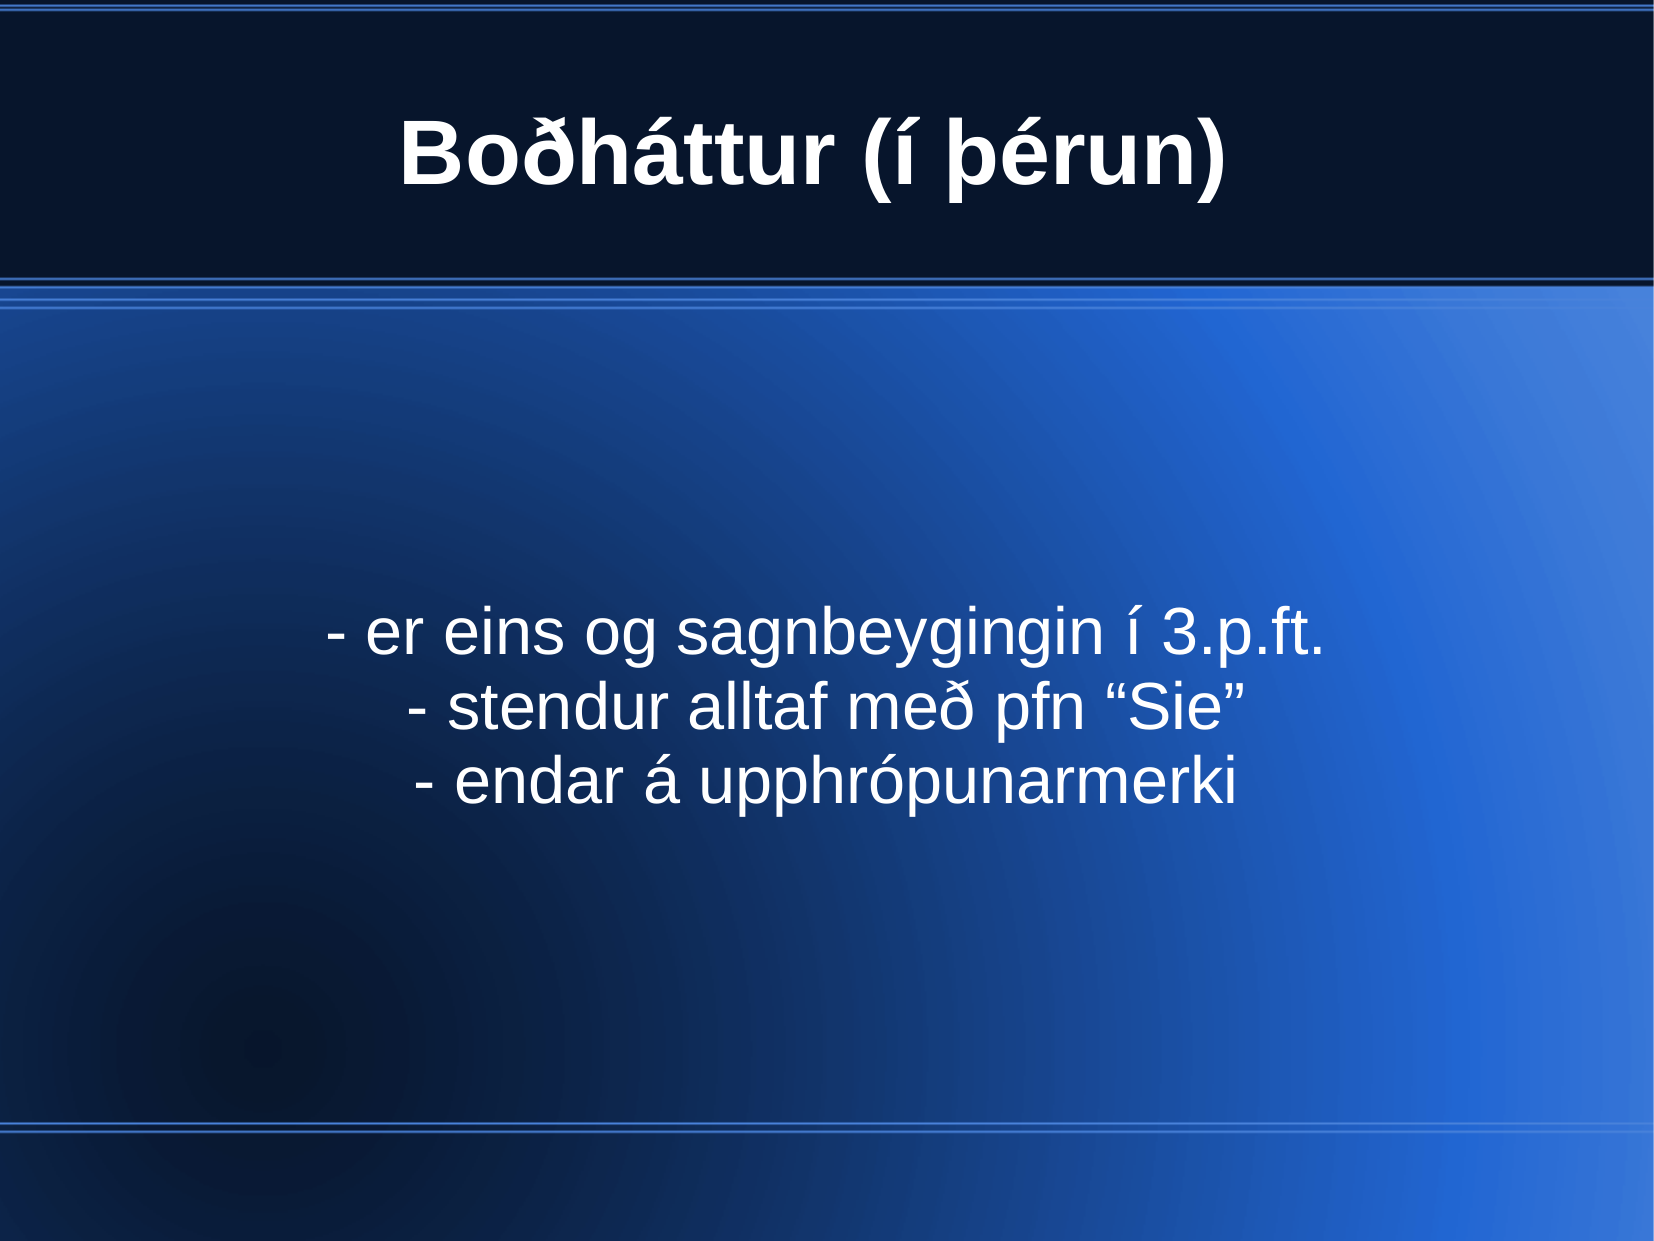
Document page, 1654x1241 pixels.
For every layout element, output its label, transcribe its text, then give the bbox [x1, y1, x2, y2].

picture [0, 0, 1654, 1241]
title Boðháttur (í þérun) [82, 56, 1571, 250]
subtitle - er eins og sagnbeygingin í 3.p.ft. - stendur alltaf með pfn “Sie” - endar á upphrópunarmerki [82, 362, 1571, 1050]
